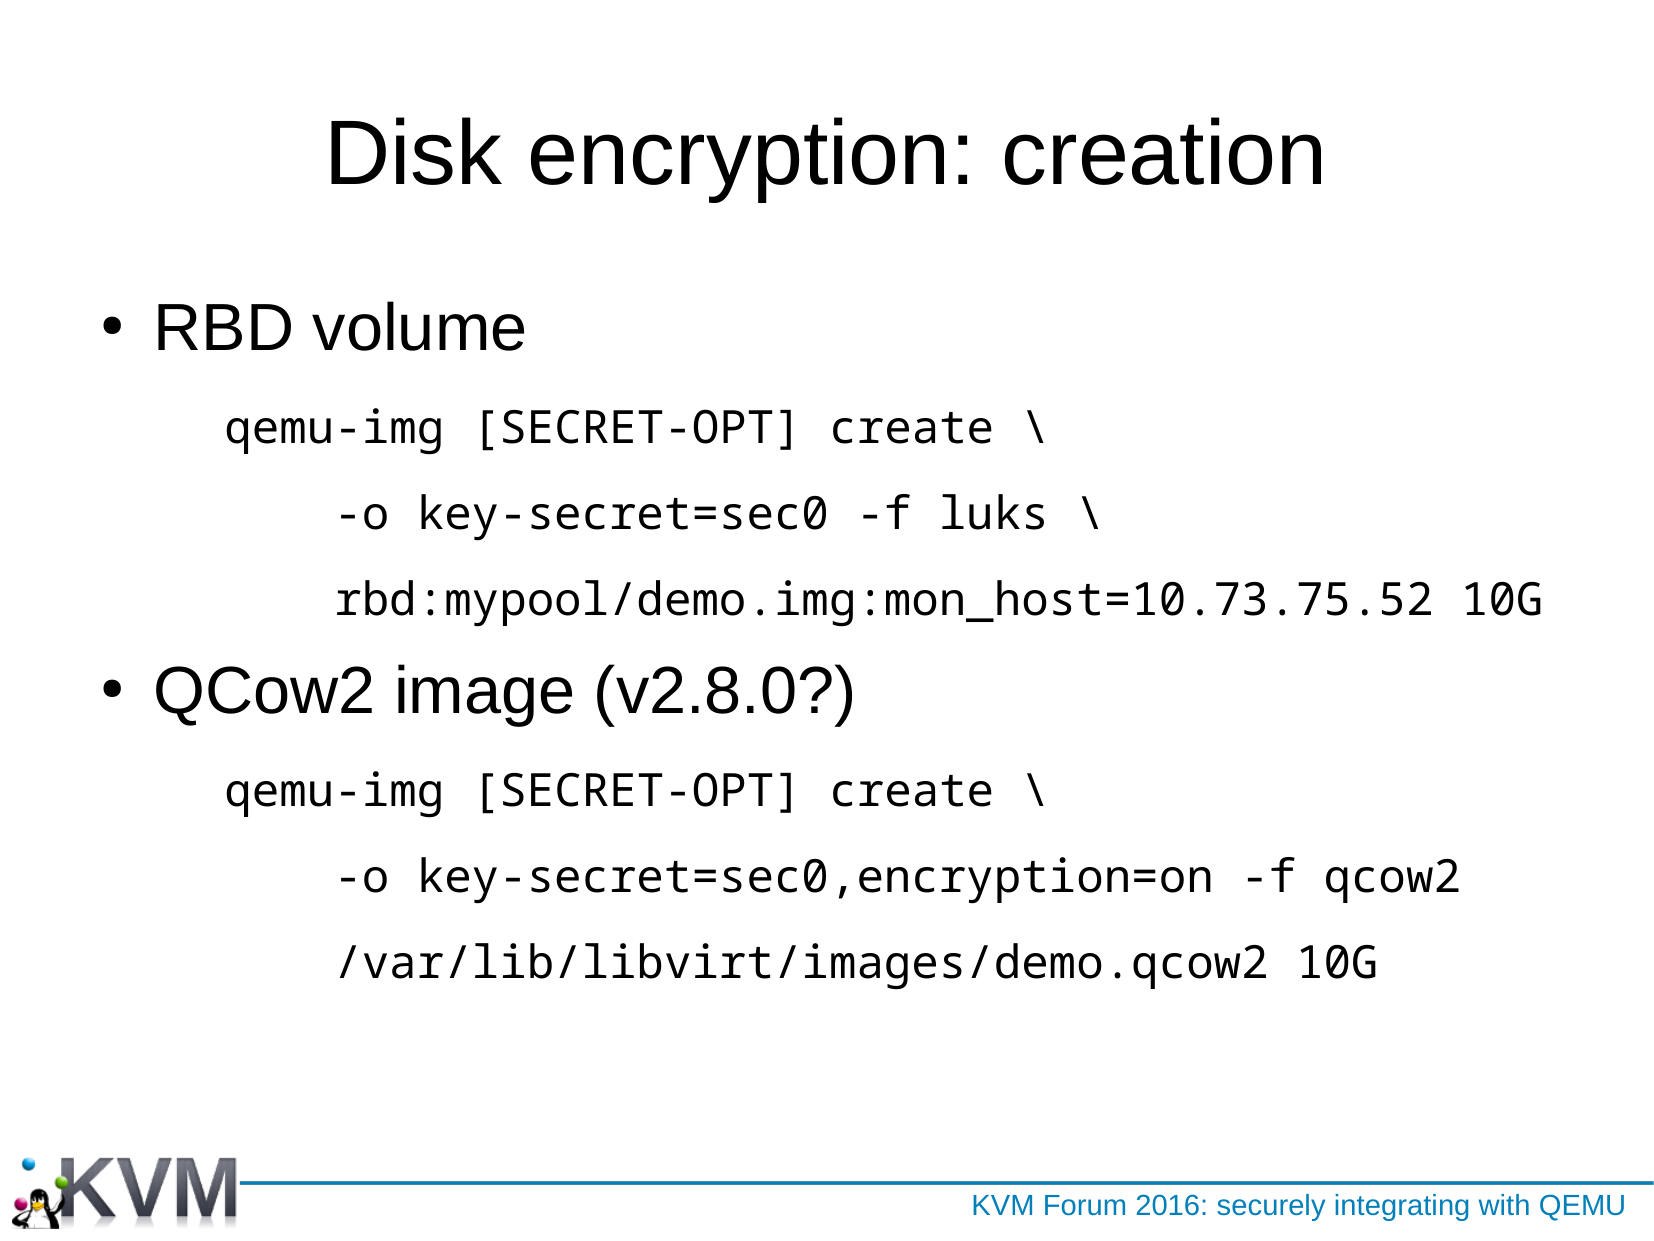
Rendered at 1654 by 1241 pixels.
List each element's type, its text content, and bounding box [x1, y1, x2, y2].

list RBD volume qemu-img [SECRET-OPT] create \ -o key-secret=sec0 -f luks \ rbd:mypool/demo.img:mon_host=10.73.75.52 10G QCow2 image (v2.8.0?) qemu-img [SECRET-OPT] create \ -o key-secret=sec0,encryption=on -f qcow2 /var/lib/libvirt/images/demo.qcow2 10G [82, 290, 1571, 1010]
title Disk encryption: creation [82, 49, 1571, 257]
picture [11, 1157, 1654, 1229]
